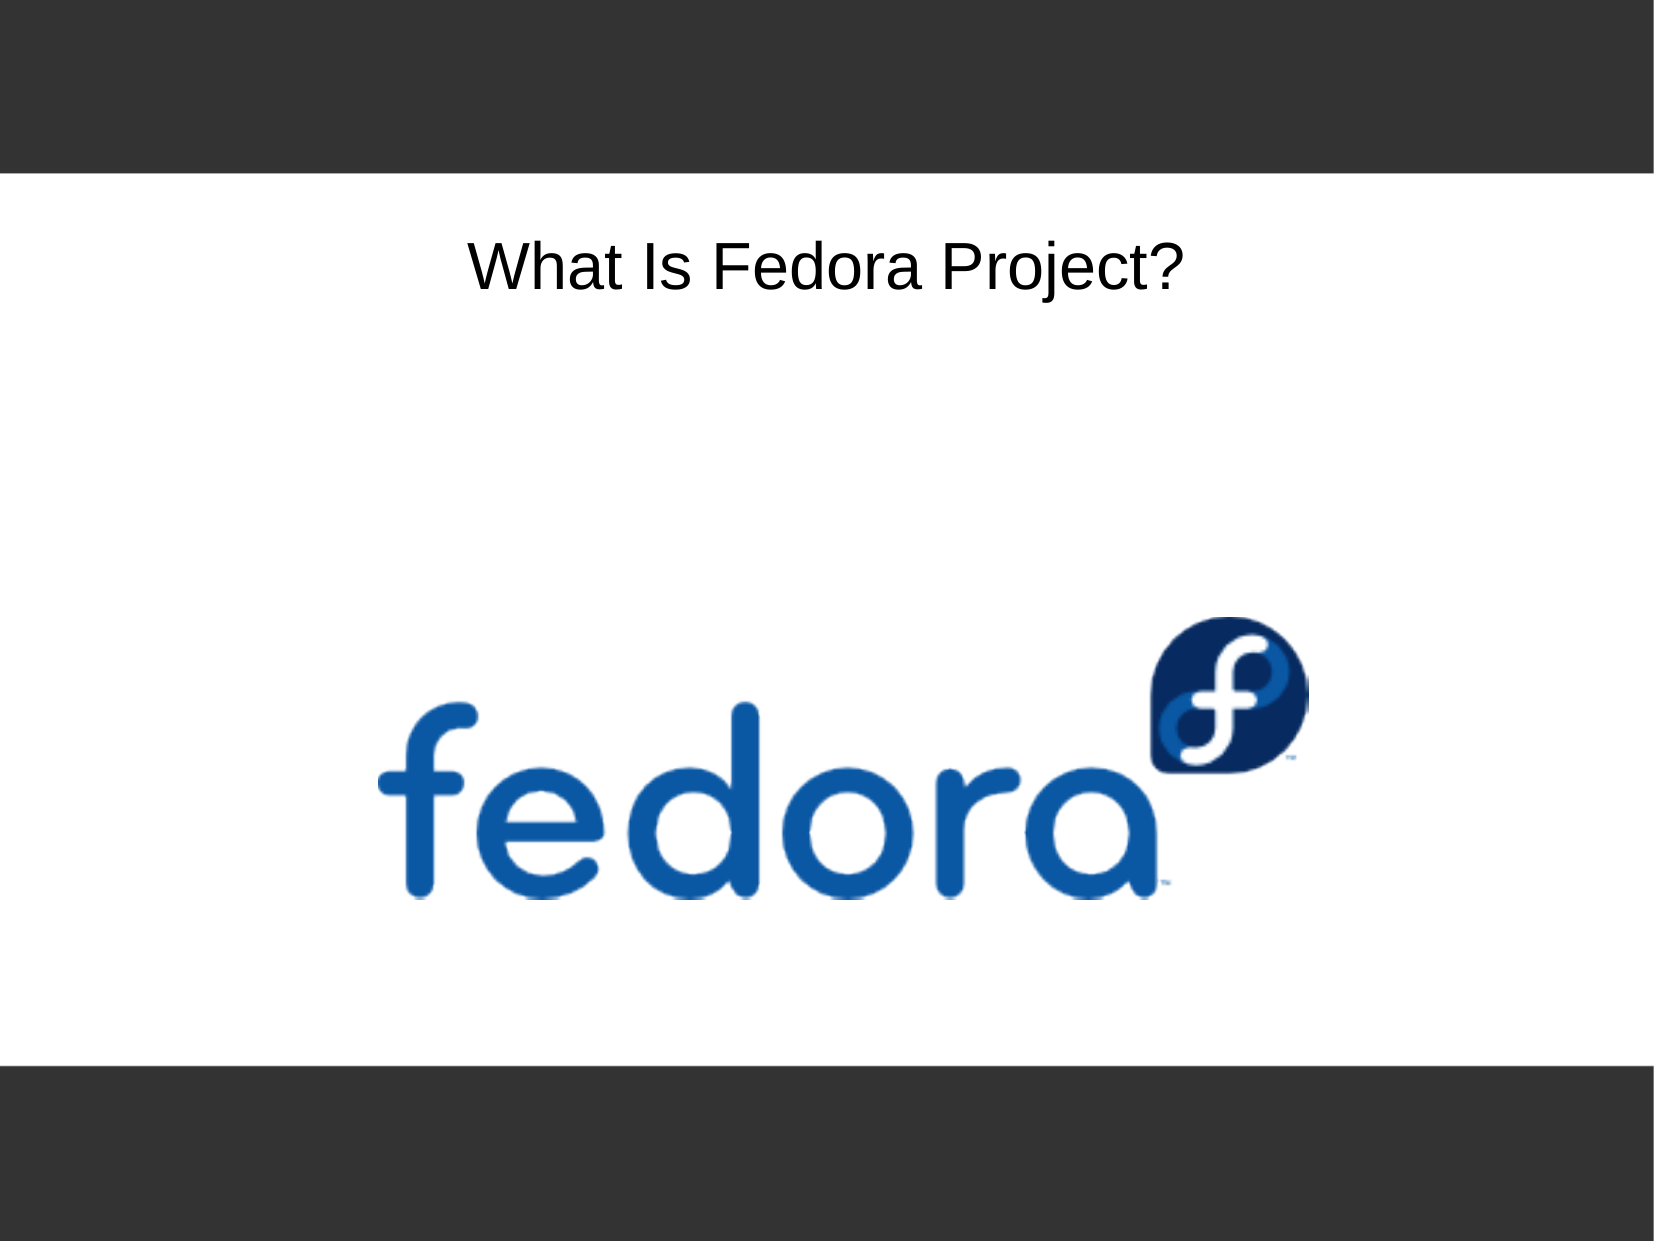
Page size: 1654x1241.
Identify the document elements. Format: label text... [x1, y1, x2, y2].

picture [0, 0, 1654, 1241]
subtitle What Is Fedora Project? [29, 29, 1625, 1034]
